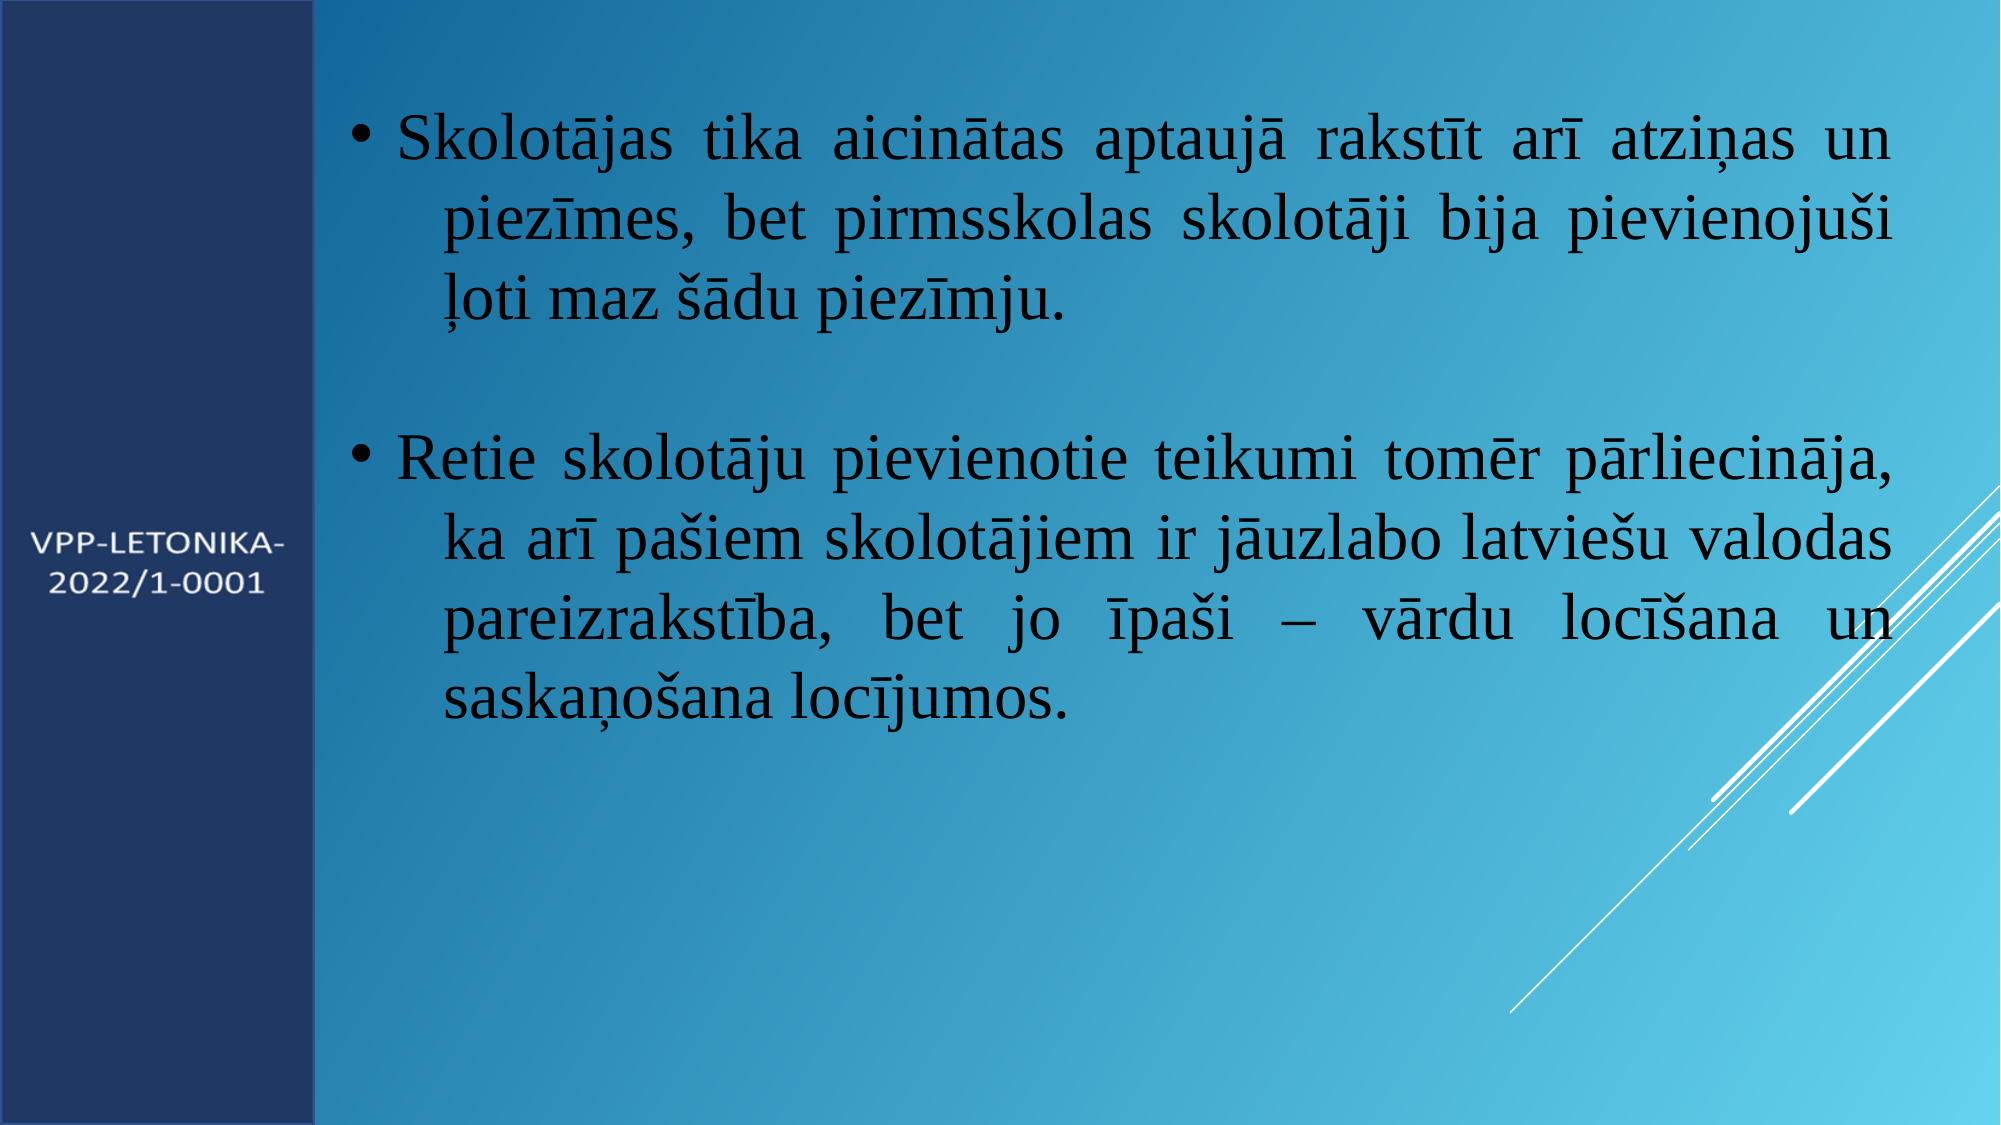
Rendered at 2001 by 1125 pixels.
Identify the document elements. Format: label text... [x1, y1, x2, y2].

text_box Skolotājas tika aicinātas aptaujā rakstīt arī atziņas un piezīmes, bet pirmsskolas skolotāji bija pievienojuši ļoti maz šādu piezīmju. Retie skolotāju pievienotie teikumi tomēr pārliecināja, ka arī pašiem skolotājiem ir jāuzlabo latviešu valodas pareizrakstība, bet jo īpaši – vārdu locīšana un saskaņošana locījumos. [334, 85, 1910, 747]
picture [0, 0, 315, 1125]
